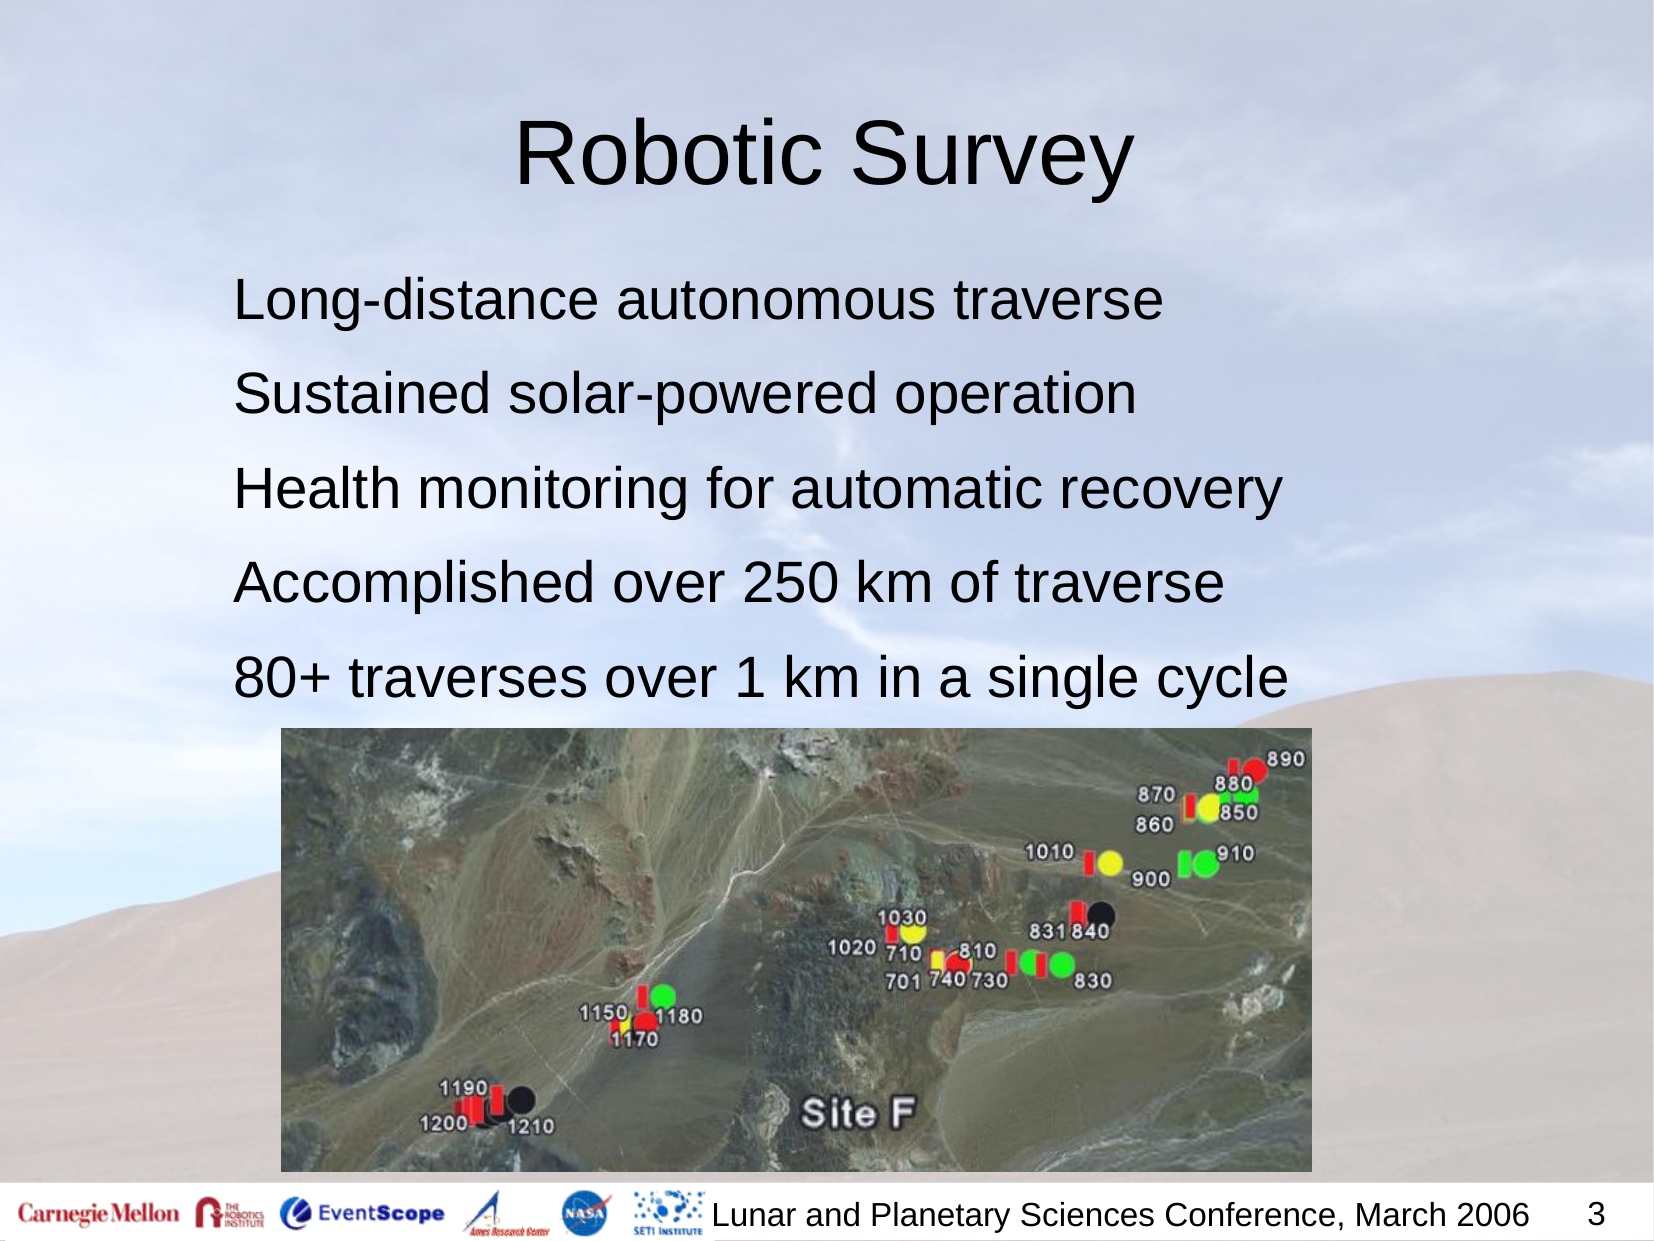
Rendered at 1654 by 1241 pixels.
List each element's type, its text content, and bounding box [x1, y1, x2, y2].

list Long-distance autonomous traverse Sustained solar-powered operation Health monitoring for automatic recovery Accomplished over 250 km of traverse 80+ traverses over 1 km in a single cycle [215, 266, 1571, 1086]
picture [0, 0, 1654, 1182]
title Robotic Survey [79, 49, 1571, 257]
picture [5, 1188, 715, 1241]
